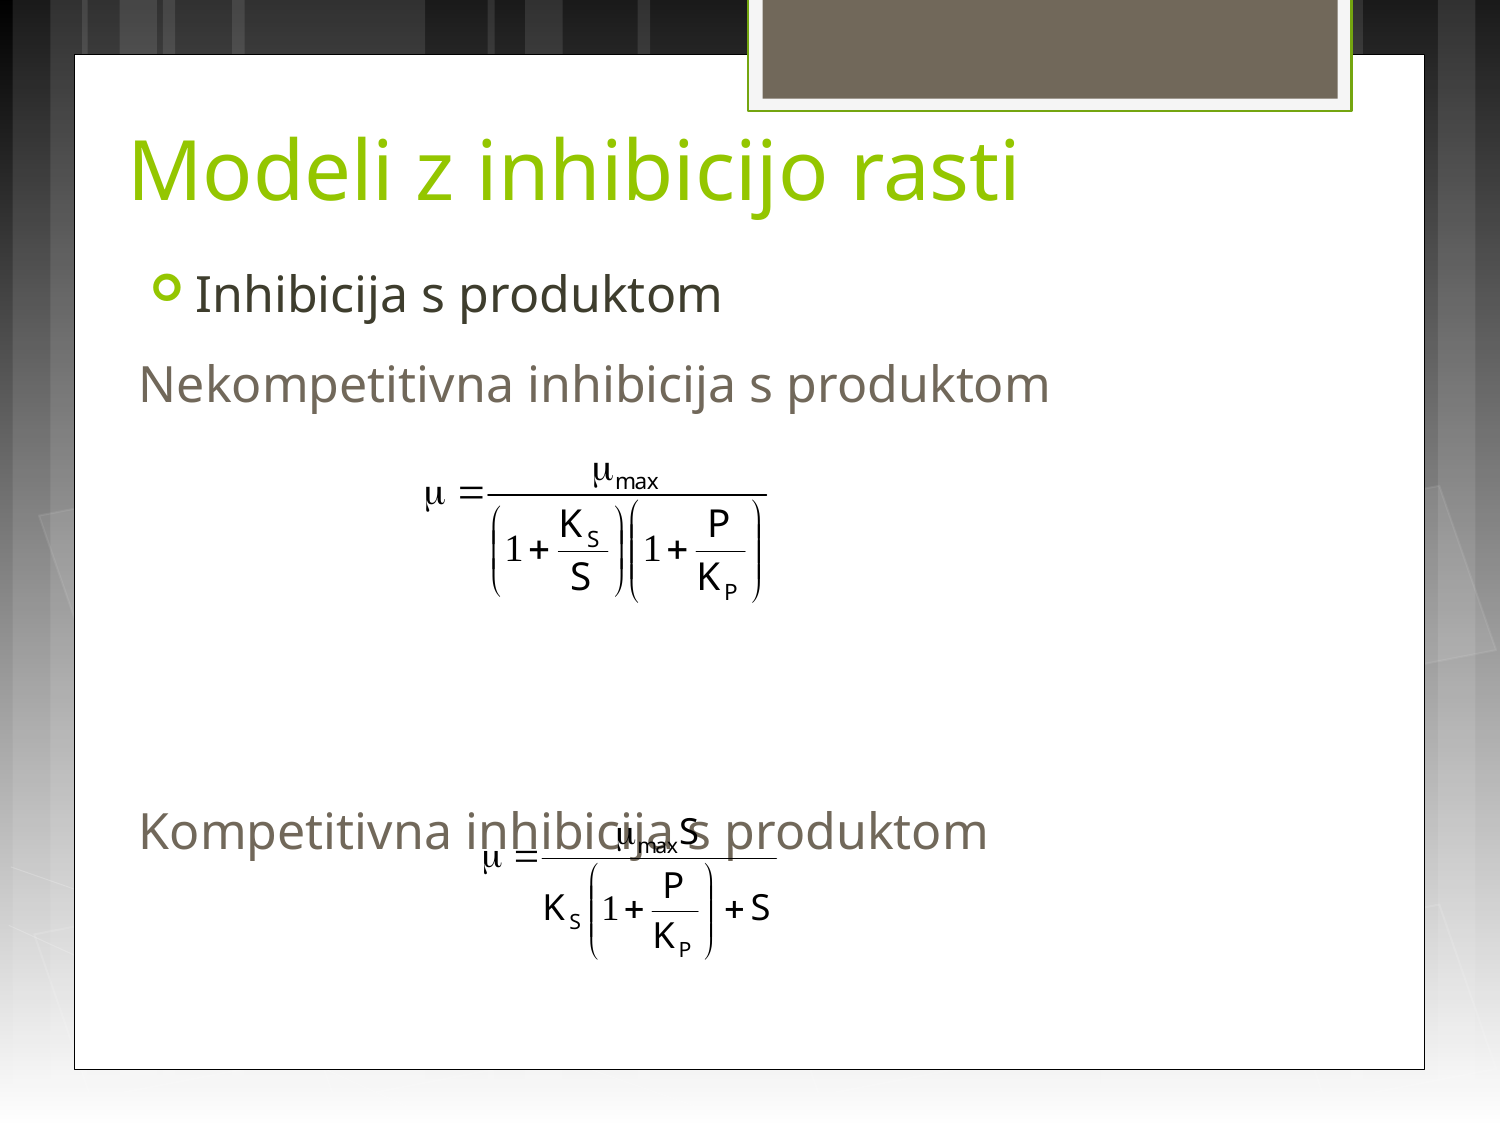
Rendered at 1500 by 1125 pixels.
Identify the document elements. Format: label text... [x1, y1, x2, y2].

chart [478, 810, 786, 969]
chart [419, 444, 774, 612]
picture [477, 810, 784, 967]
title Modeli z inhibicijo rasti [112, 37, 1388, 225]
list Inhibicija s produktom Nekompetitivna inhibicija s produktom Kompetitivna inhibicija s produktom [123, 255, 1500, 931]
picture [418, 443, 773, 611]
